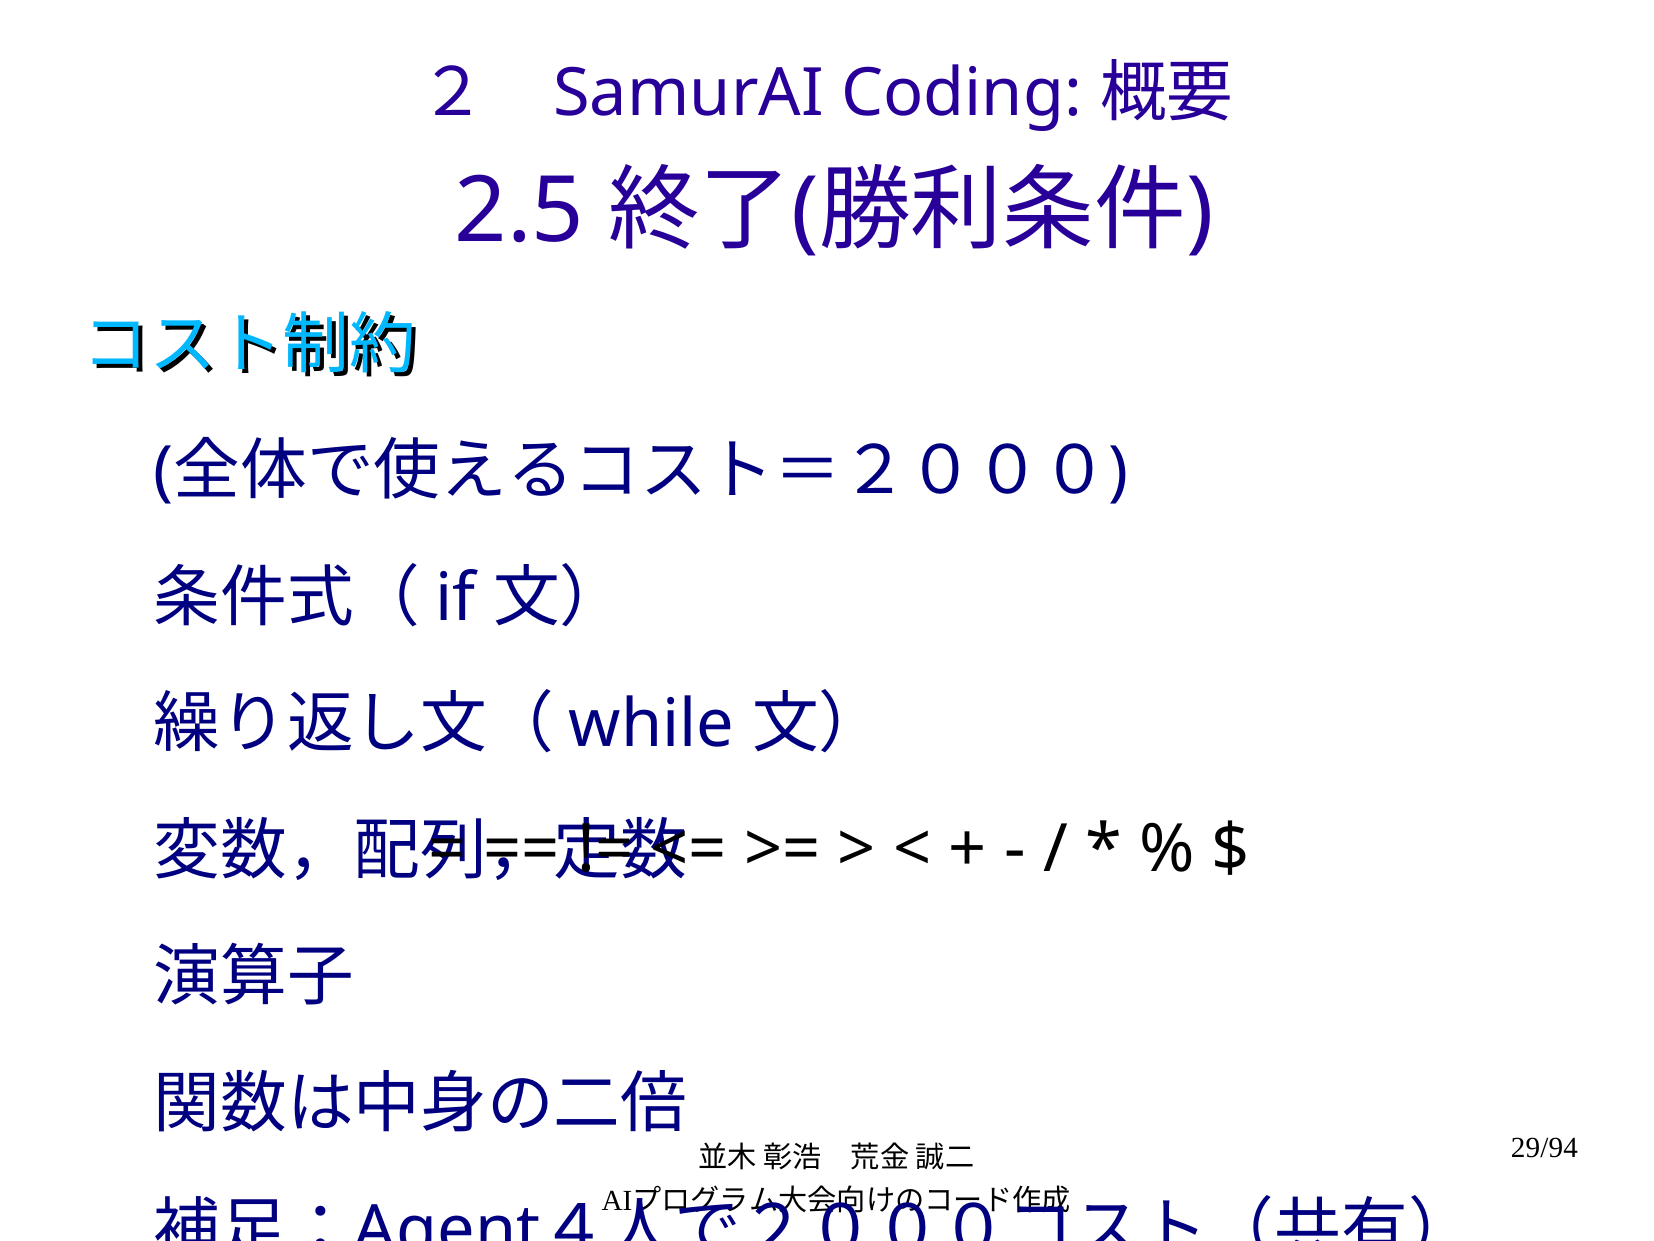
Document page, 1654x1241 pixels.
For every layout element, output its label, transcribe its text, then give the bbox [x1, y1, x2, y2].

text_box = == != <= >= > < + - / * % $ [413, 792, 1436, 875]
list コスト制約 (全体で使えるコスト＝２０００) 条件式（ if 文） 繰り返し文（ while 文） 変数，配列，定数 演算子 関数は中身の二倍 補足：Agent４人で２０００コスト（共有） [82, 290, 1538, 1241]
title ２ SamurAI Coding: 概要 2.5 終了(勝利条件) [82, 49, 1571, 257]
